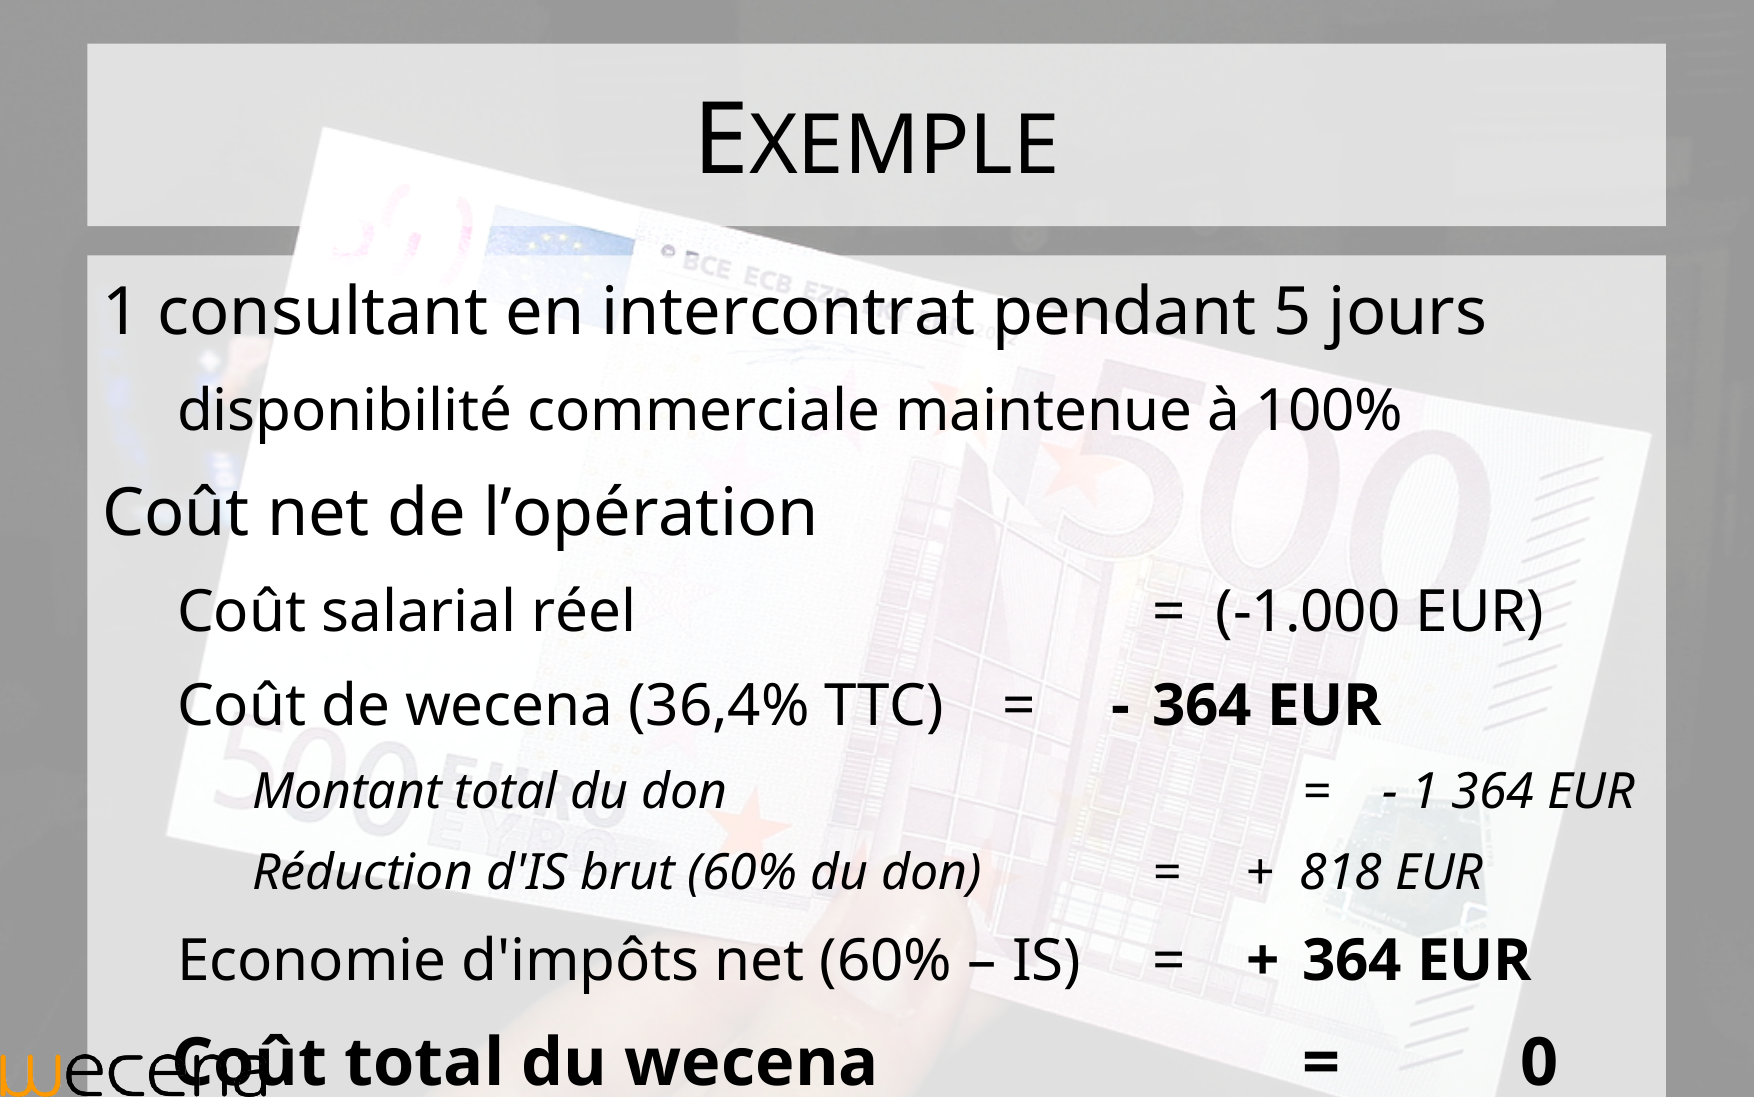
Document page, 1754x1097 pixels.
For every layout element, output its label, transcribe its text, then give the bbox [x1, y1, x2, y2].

picture [0, 0, 1754, 1097]
list 1 consultant en intercontrat pendant 5 jours disponibilité commerciale maintenue à 100% Coût net de l’opération Coût salarial réel = (-1.000 EUR) Coût de wecena (36,4% TTC) = - 364 EUR Montant total du don = - 1 364 EUR Réduction d'IS brut (60% du don) = + 818 EUR Economie d'impôts net (60% – IS) = + 364 EUR Coût total du wecena = 0 EUR [87, 255, 1666, 1025]
title EXEMPLE [87, 43, 1666, 227]
